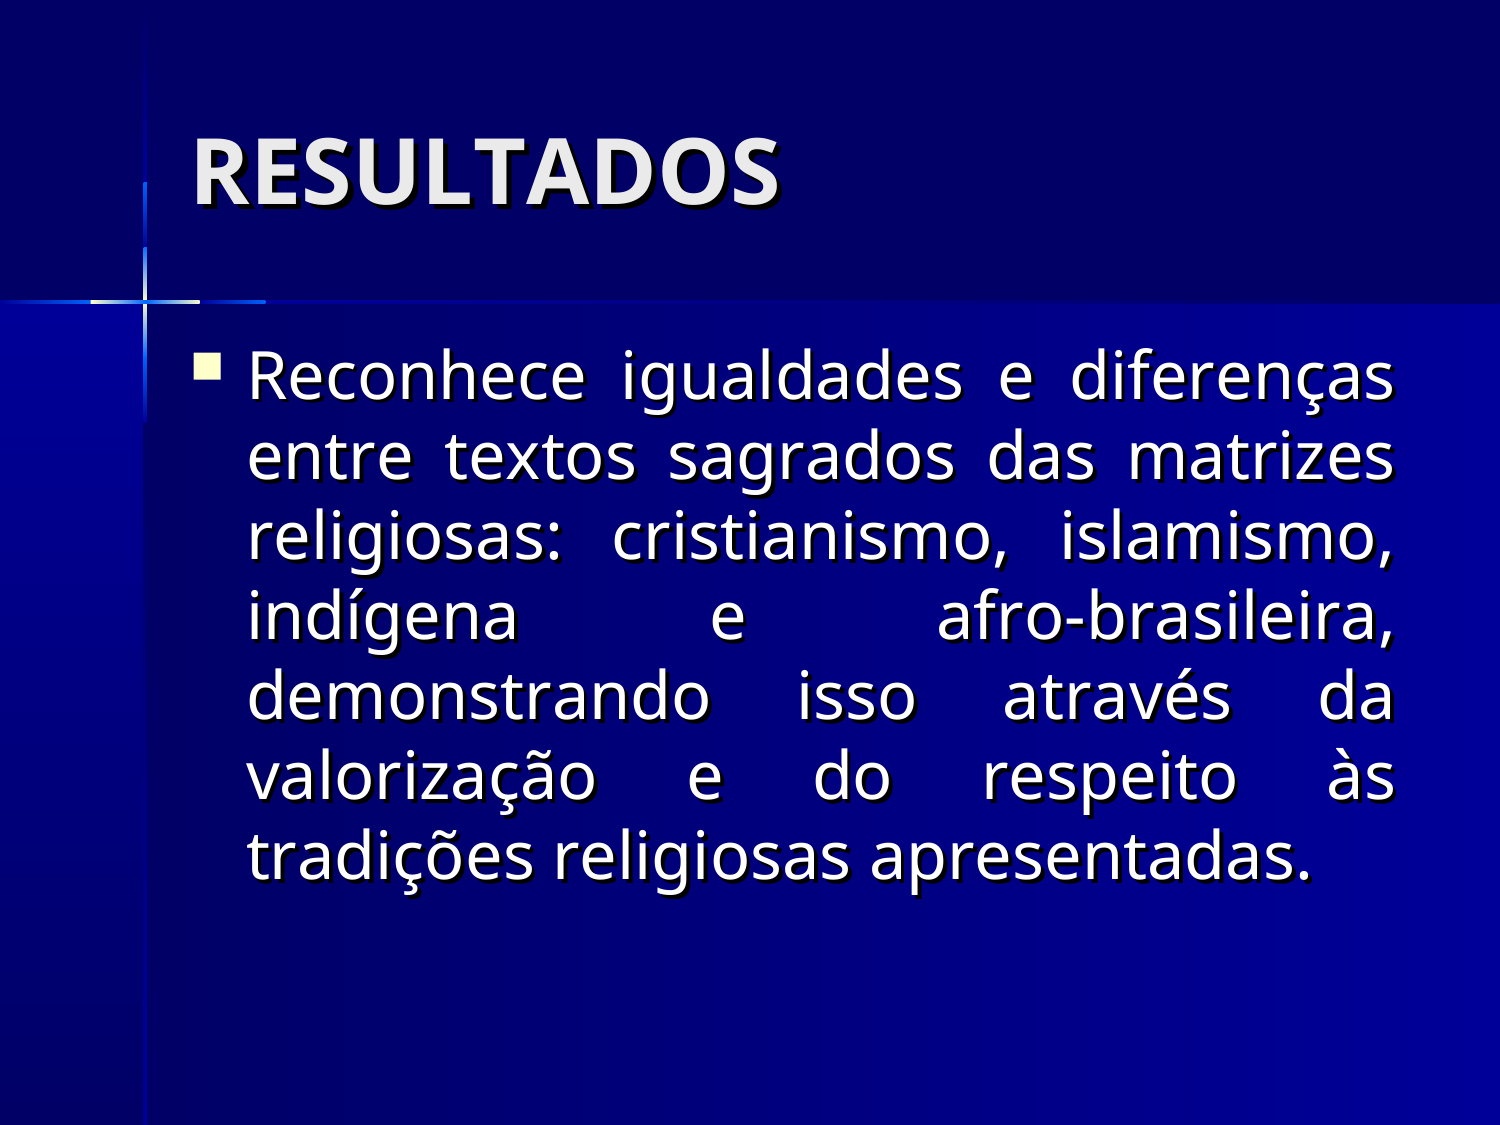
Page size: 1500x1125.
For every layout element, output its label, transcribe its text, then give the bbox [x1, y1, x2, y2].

list Reconhece igualdades e diferenças entre textos sagrados das matrizes religiosas: cristianismo, islamismo, indígena e afro-brasileira, demonstrando isso através da valorização e do respeito às tradições religiosas apresentadas. [174, 324, 1413, 1000]
title RESULTADOS [174, 49, 1413, 285]
